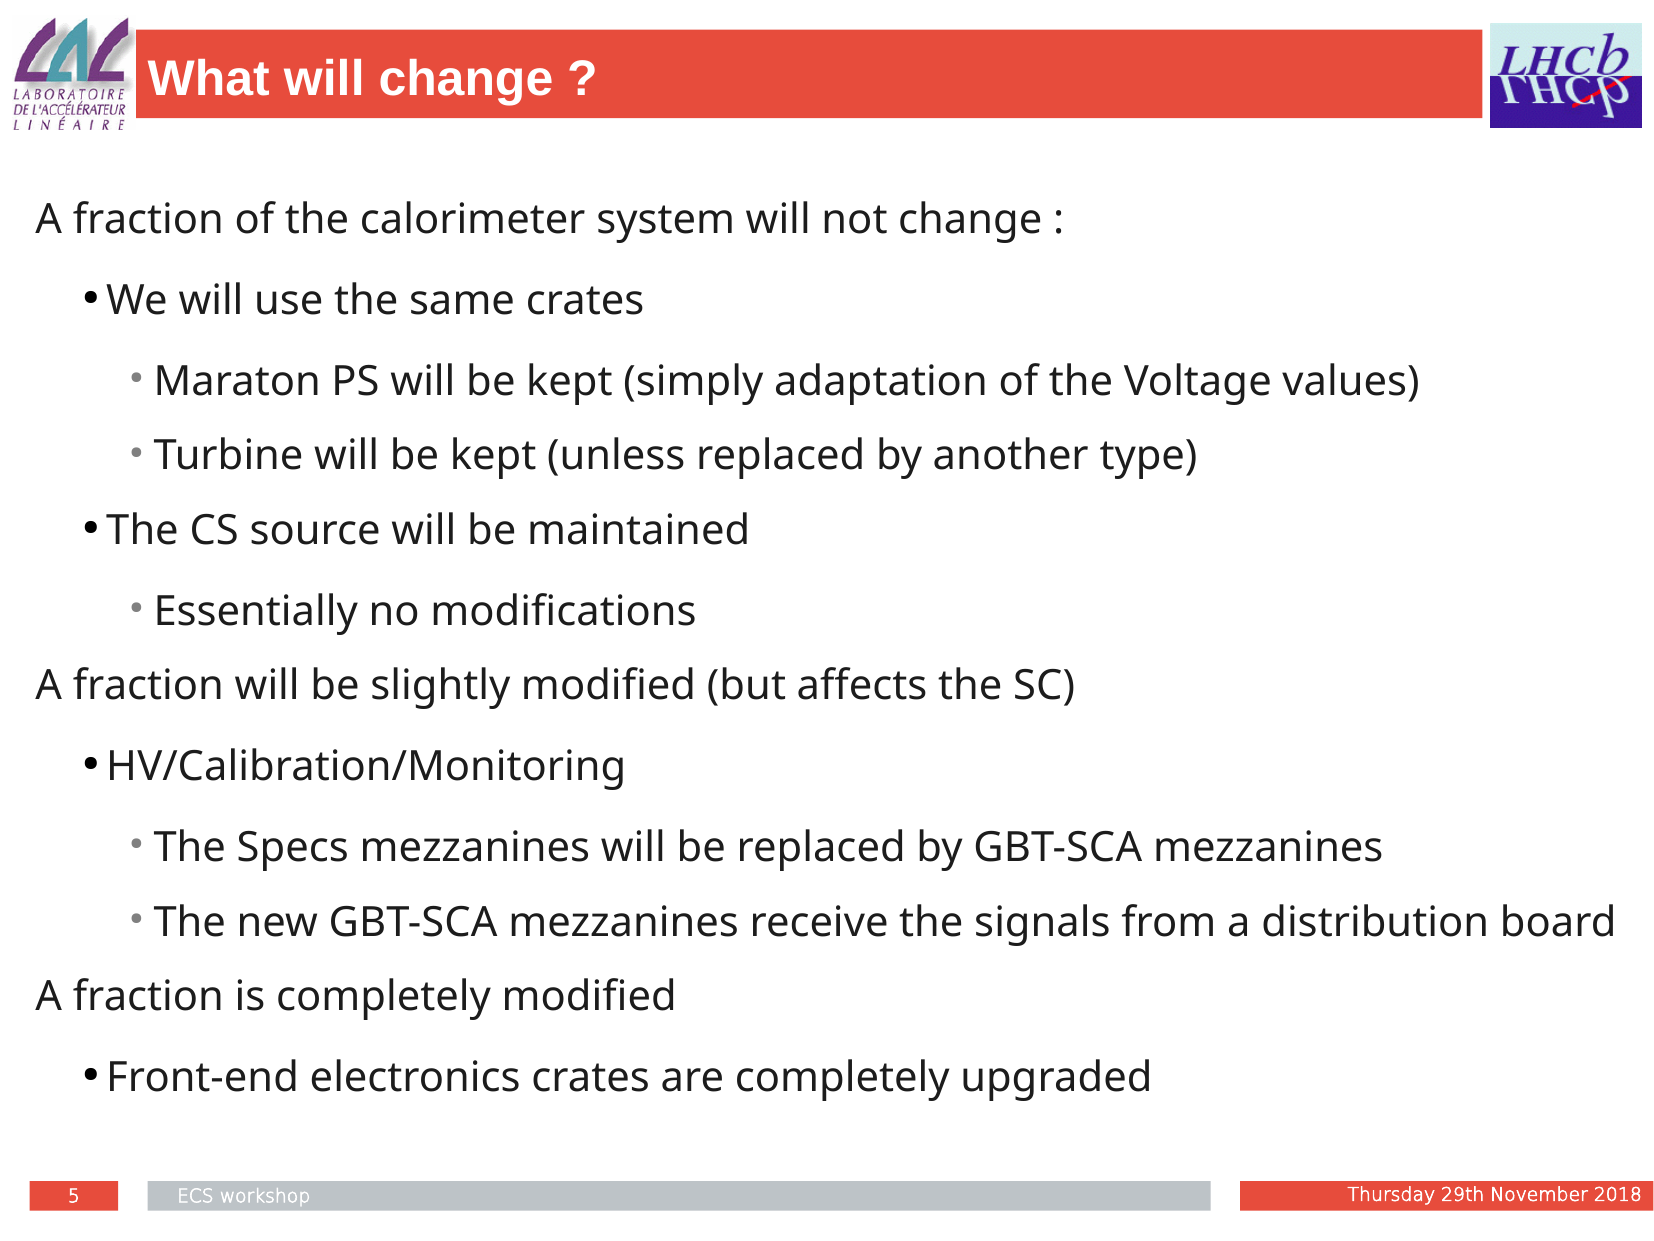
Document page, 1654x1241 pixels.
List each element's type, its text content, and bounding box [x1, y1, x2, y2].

picture [1490, 23, 1642, 128]
list A fraction of the calorimeter system will not change : We will use the same crates Maraton PS will be kept (simply adaptation of the Voltage values) Turbine will be kept (unless replaced by another type) The CS source will be maintained Essentially no modifications A fraction will be slightly modified (but affects the SC) HV/Calibration/Monitoring The Specs mezzanines will be replaced by GBT-SCA mezzanines The new GBT-SCA mezzanines receive the signals from a distribution board A fraction is completely modified Front-end electronics crates are completely upgraded [35, 188, 1619, 1146]
title What will change ? [147, 29, 1483, 107]
picture [12, 15, 136, 130]
